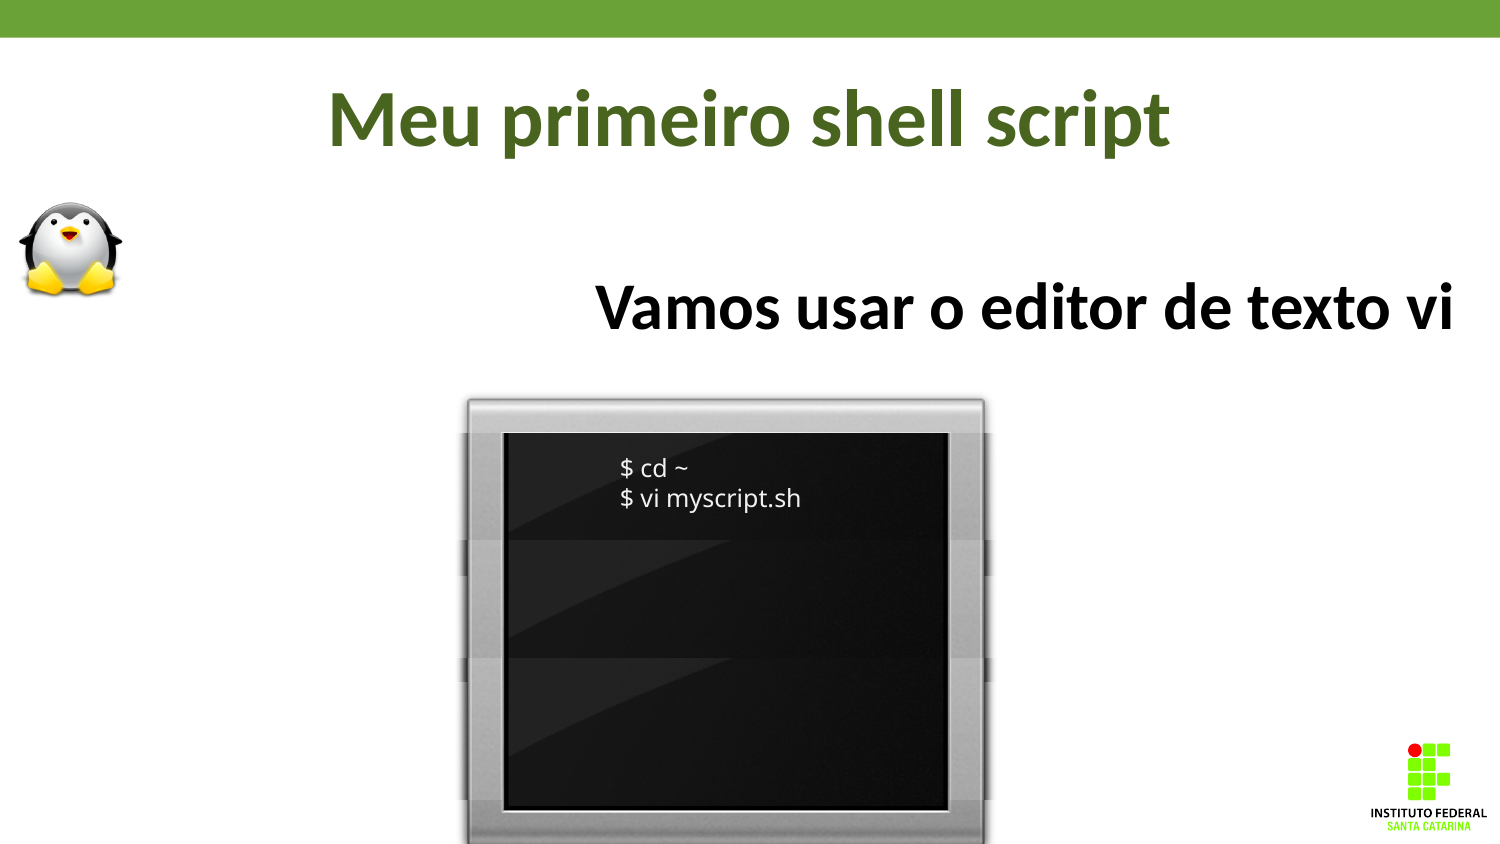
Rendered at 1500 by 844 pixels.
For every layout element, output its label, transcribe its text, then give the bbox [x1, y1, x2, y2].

picture [442, 339, 1010, 844]
title Meu primeiro shell script [75, 43, 1425, 185]
list Vamos usar o editor de texto vi [64, 207, 1471, 765]
text_box $ cd ~ $ vi myscript.sh [605, 445, 818, 521]
picture [1358, 730, 1500, 844]
picture [17, 198, 124, 304]
